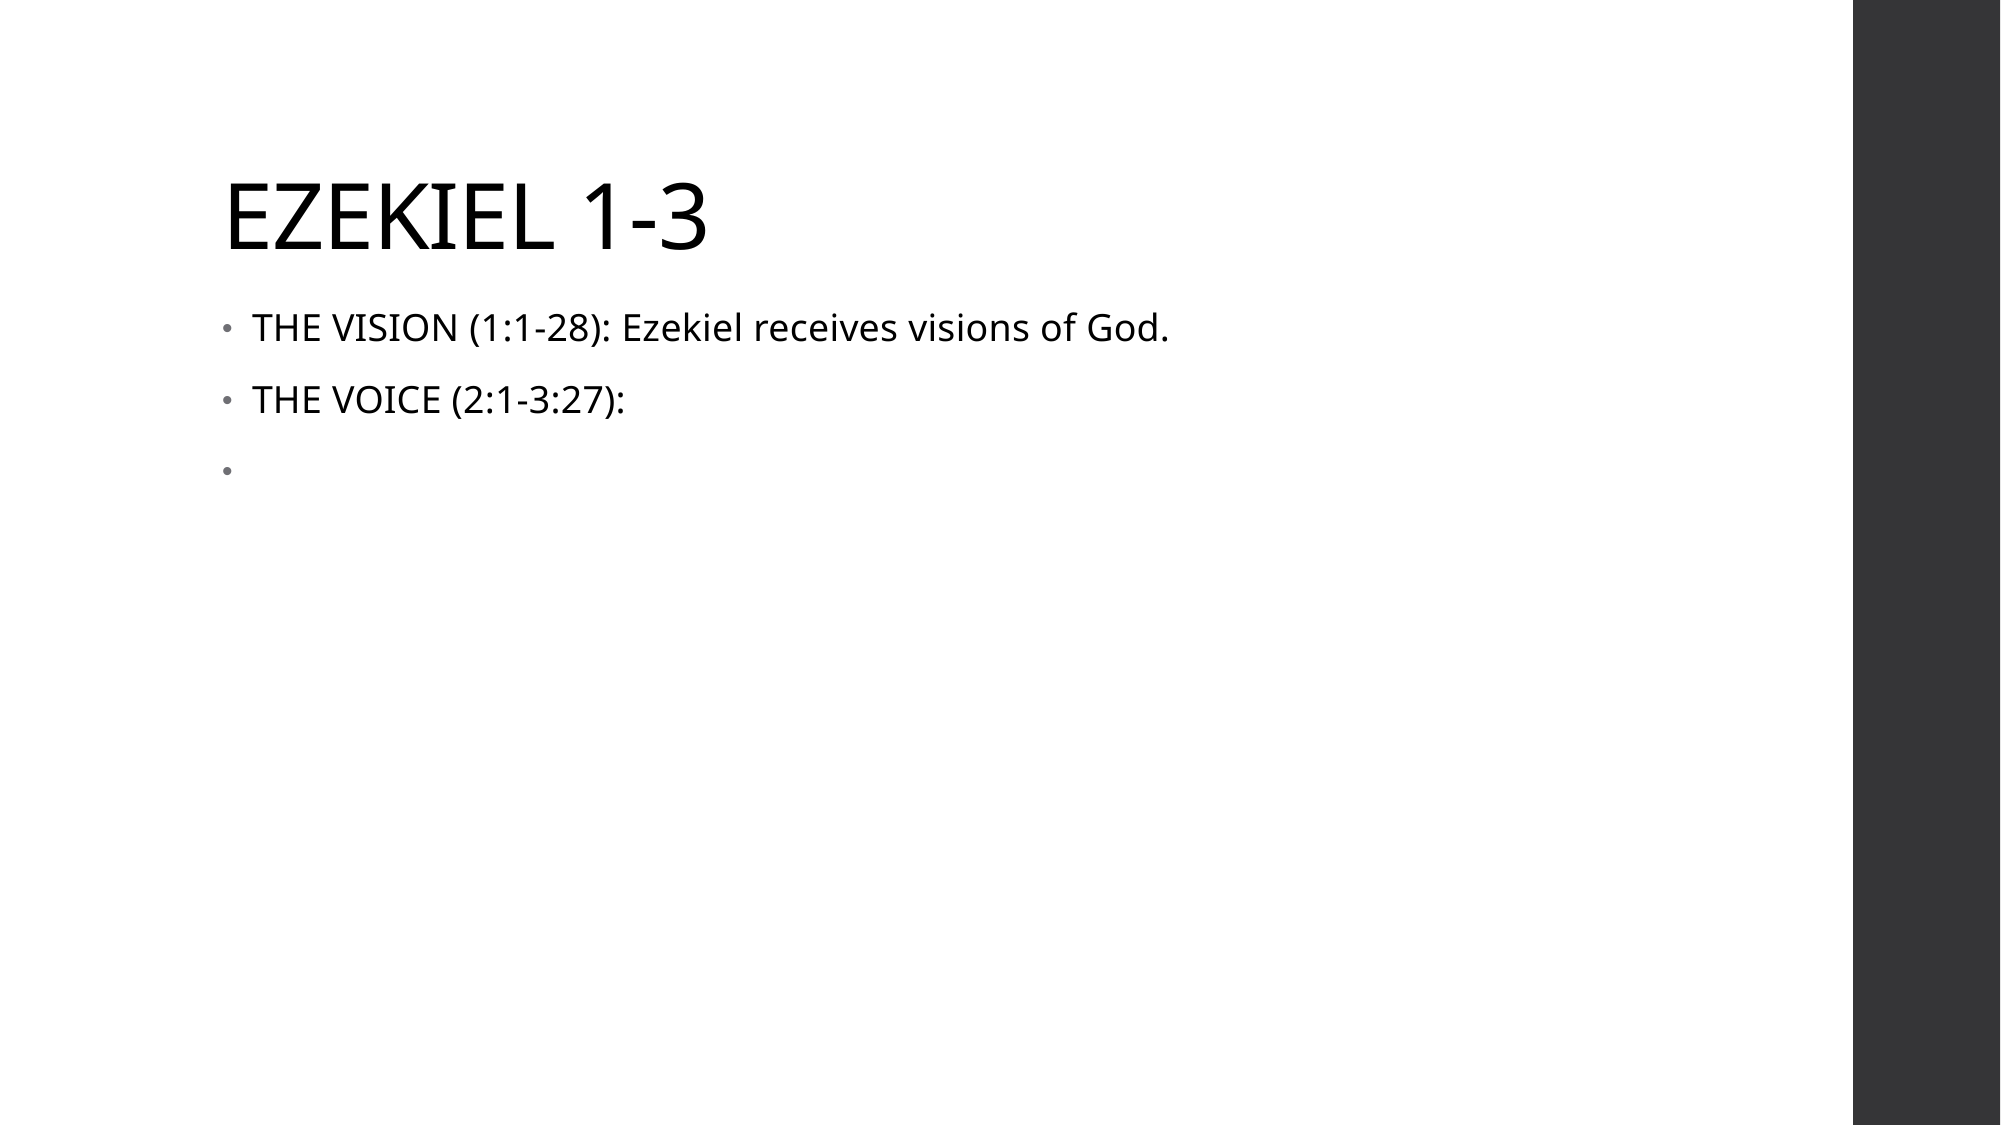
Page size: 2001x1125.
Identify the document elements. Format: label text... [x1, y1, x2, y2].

list THE VISION (1:1-28): Ezekiel receives visions of God. THE VOICE (2:1-3:27): [206, 299, 1617, 1014]
title EZEKIEL 1-3 [206, 60, 1797, 278]
